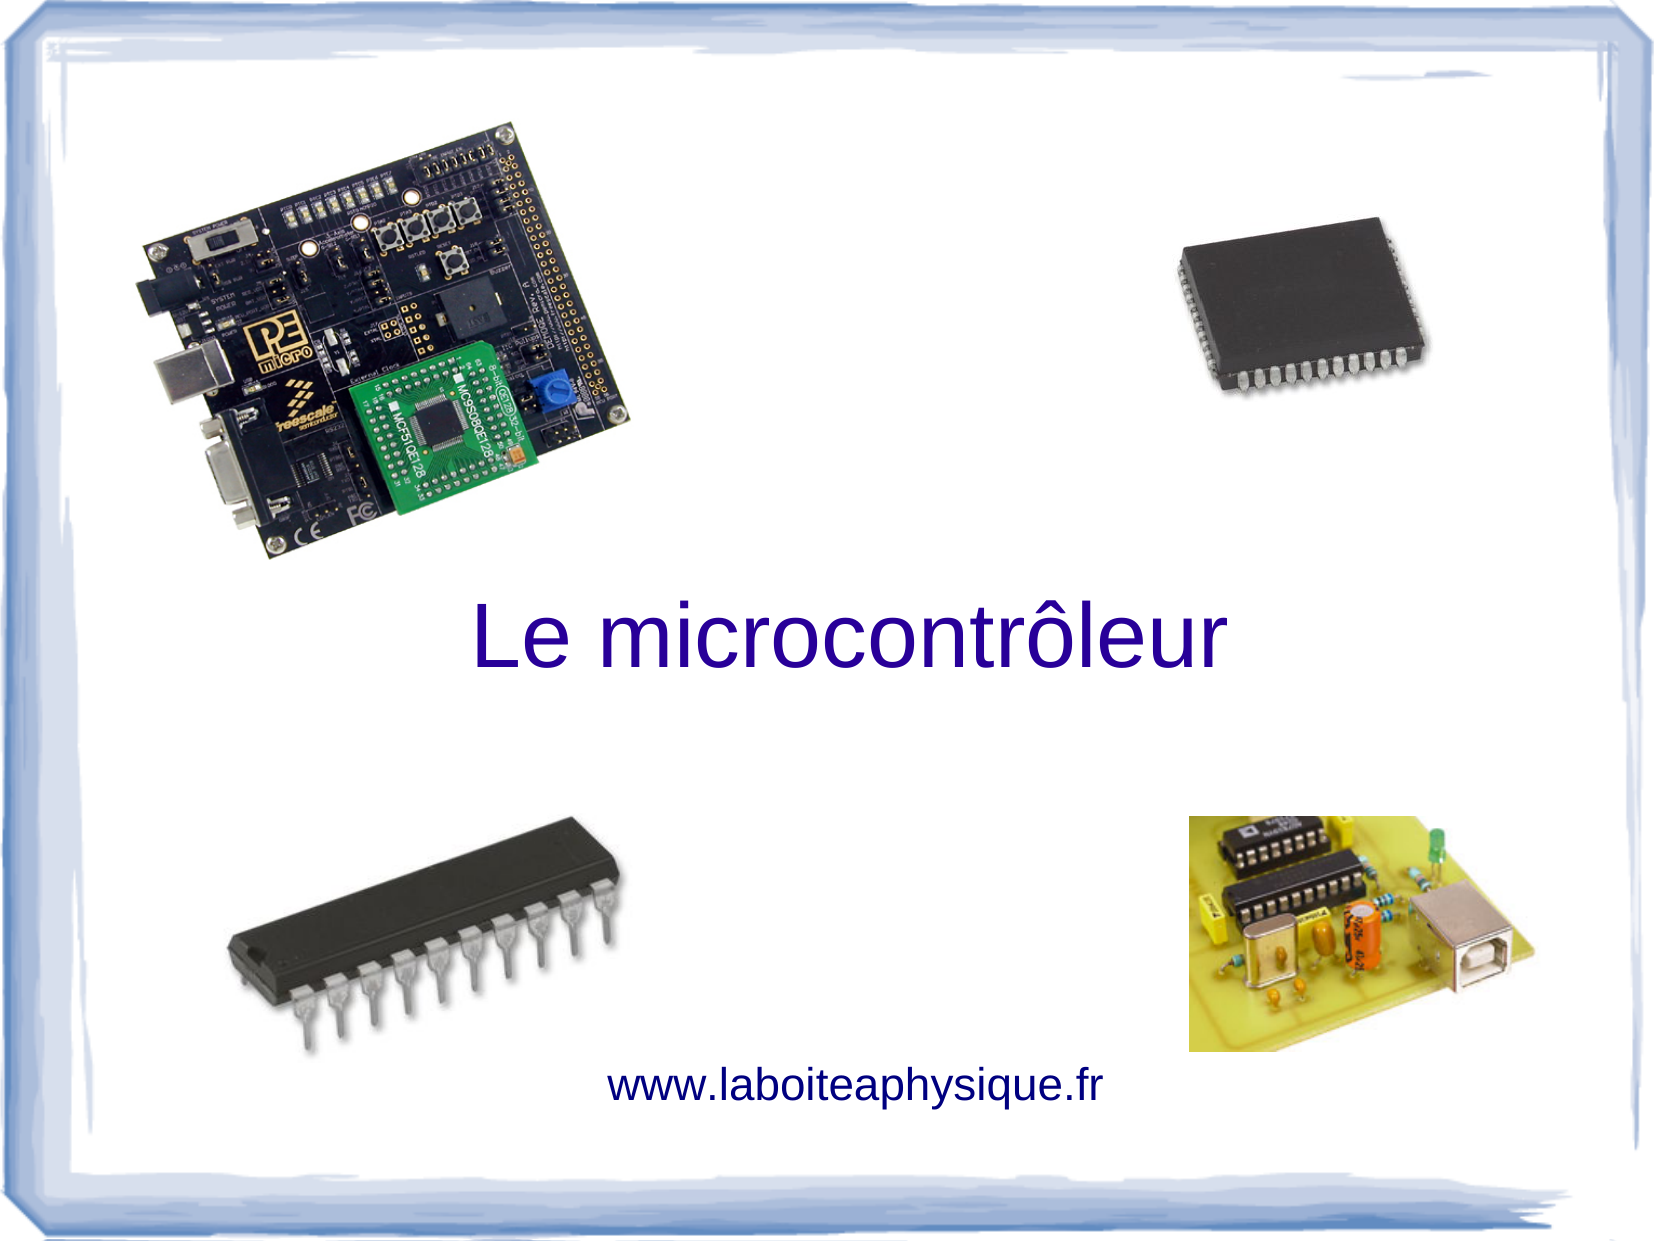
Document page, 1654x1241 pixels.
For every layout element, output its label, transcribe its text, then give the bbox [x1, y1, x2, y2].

title Le microcontrôleur [106, 555, 1595, 718]
picture [0, 0, 1654, 1241]
title www.laboiteaphysique.fr [118, 1003, 1607, 1166]
